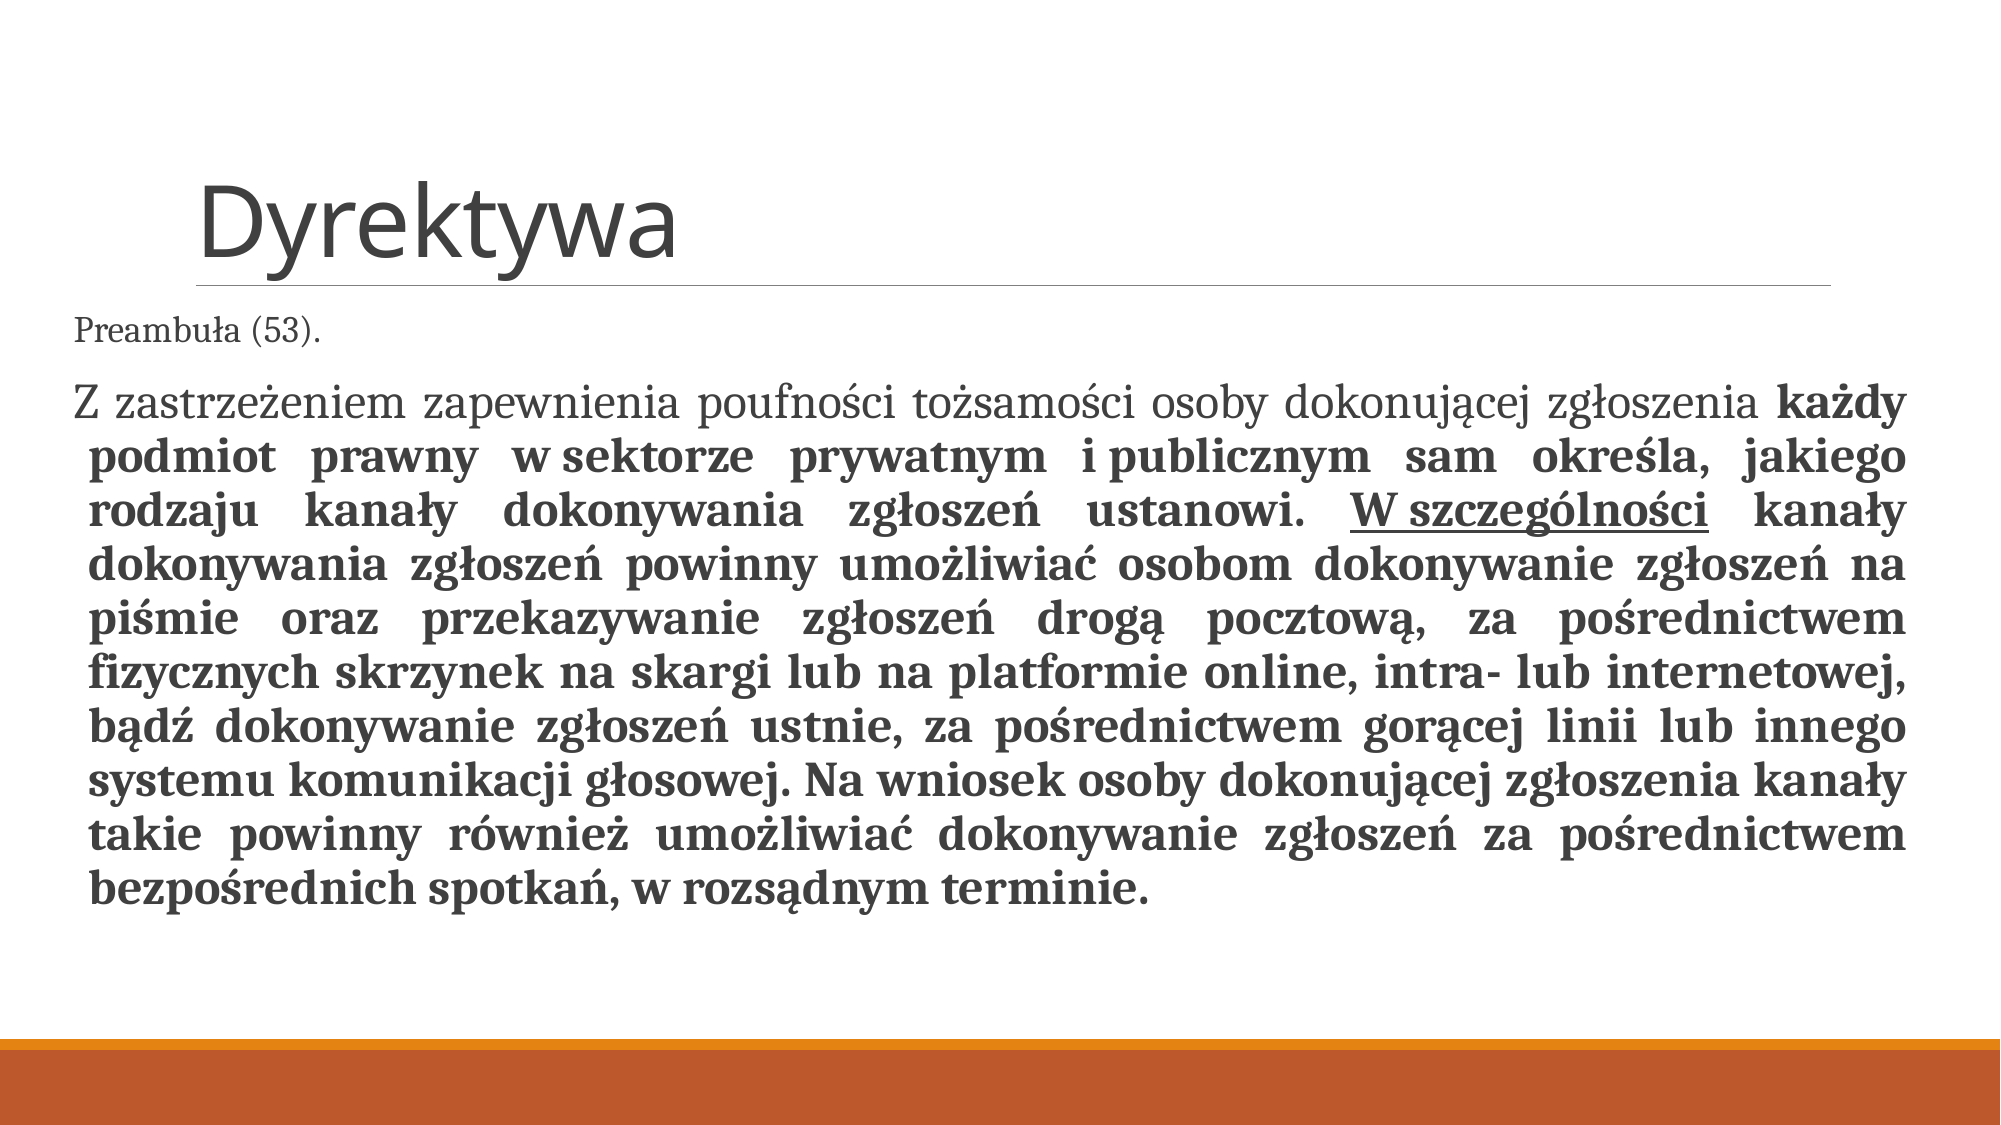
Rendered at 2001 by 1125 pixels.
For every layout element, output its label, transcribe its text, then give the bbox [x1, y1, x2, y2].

title Dyrektywa [180, 47, 1831, 286]
list Preambuła (53). Z zastrzeżeniem zapewnienia poufności tożsamości osoby dokonującej zgłoszenia każdy podmiot prawny w sektorze prywatnym i publicznym sam określa, jakiego rodzaju kanały dokonywania zgłoszeń ustanowi. W szczególności kanały dokonywania zgłoszeń powinny umożliwiać osobom dokonywanie zgłoszeń na piśmie oraz przekazywanie zgłoszeń drogą pocztową, za pośrednictwem fizycznych skrzynek na skargi lub na platformie online, intra- lub internetowej, bądź dokonywanie zgłoszeń ustnie, za pośrednictwem gorącej linii lub innego systemu komunikacji głosowej. Na wniosek osoby dokonującej zgłoszenia kanały takie powinny również umożliwiać dokonywanie zgłoszeń za pośrednictwem bezpośrednich spotkań, w rozsądnym terminie. [58, 302, 1930, 1058]
